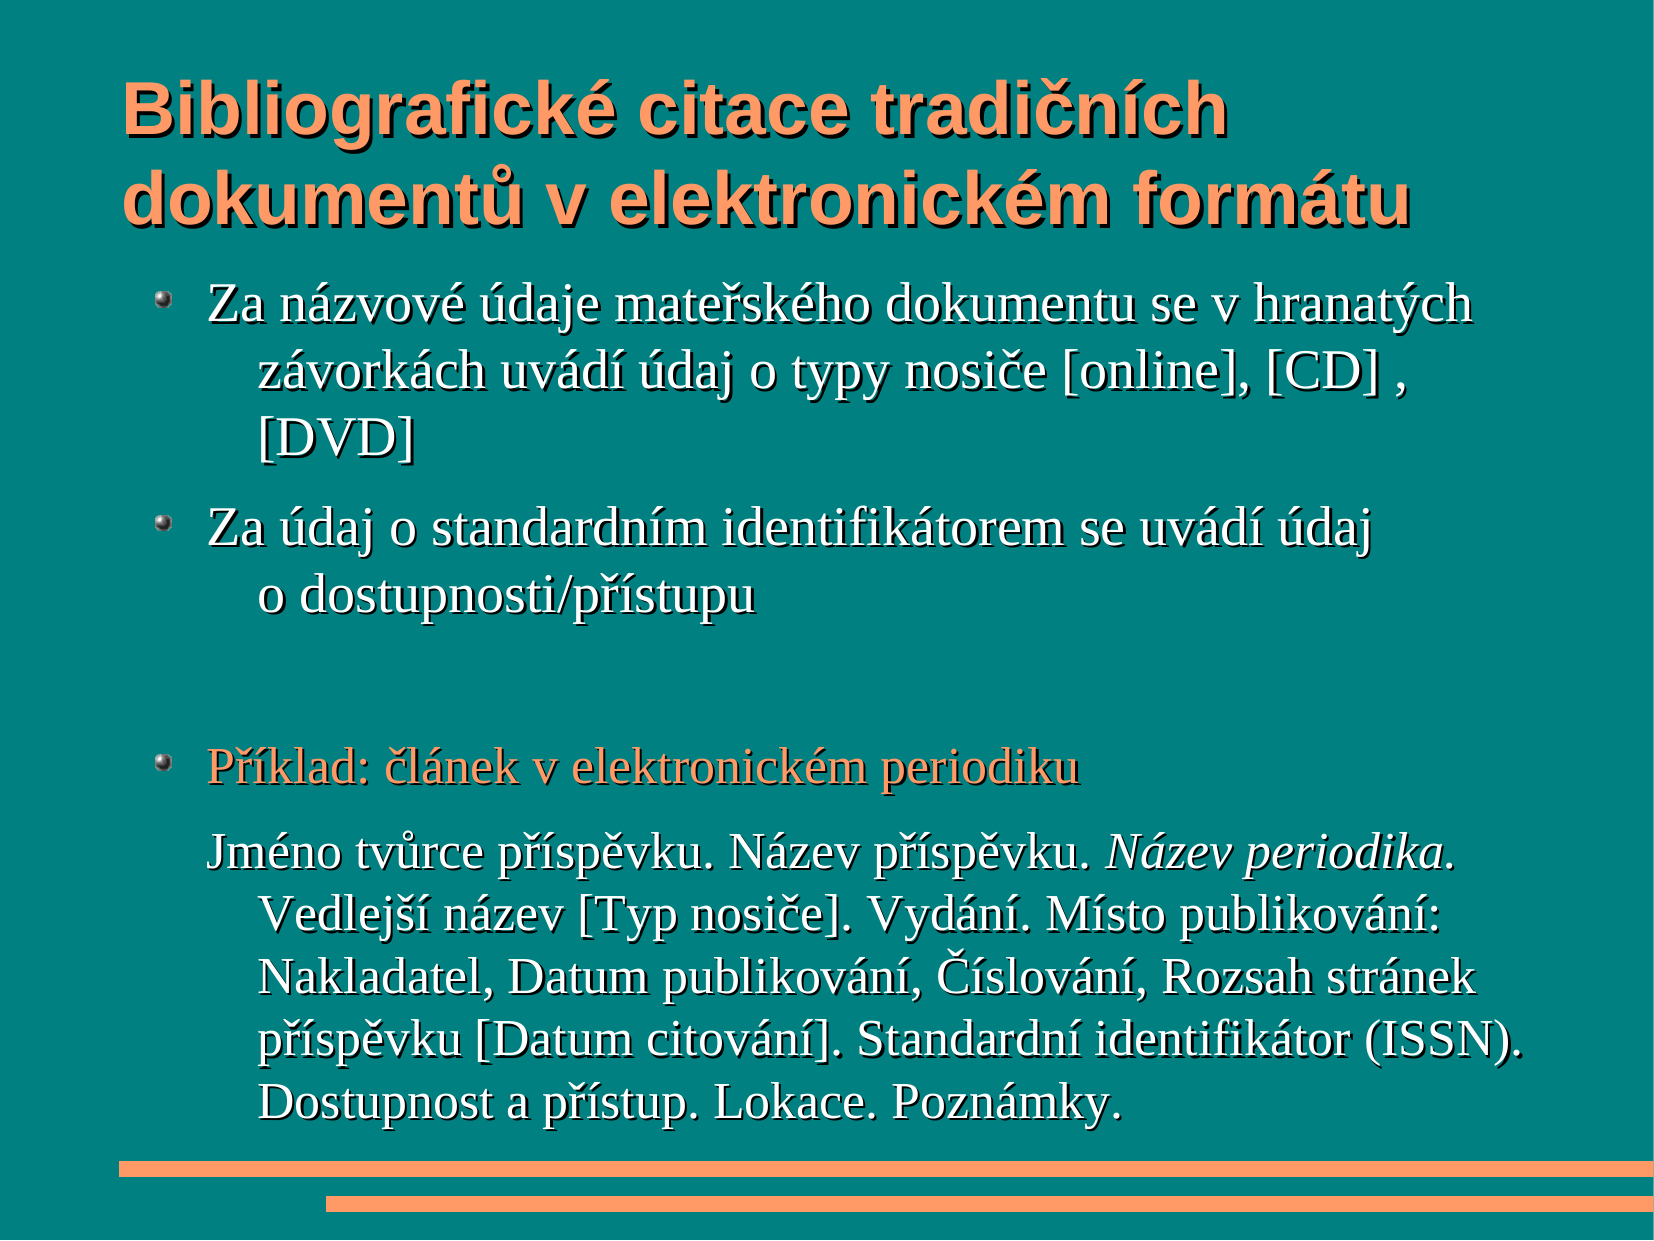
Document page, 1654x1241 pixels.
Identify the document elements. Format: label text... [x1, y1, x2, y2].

list Za názvové údaje mateřského dokumentu se v hranatých závorkách uvádí údaj o typy nosiče [online], [CD] ,[DVD] Za údaj o standardním identifikátorem se uvádí údaj o dostupnosti/přístupu Příklad: článek v elektronickém periodiku Jméno tvůrce příspěvku. Název příspěvku. Název periodika. Vedlejší název [Typ nosiče]. Vydání. Místo publikování: Nakladatel, Datum publikování, Číslování, Rozsah stránek příspěvku [Datum citování]. Standardní identifikátor (ISSN). Dostupnost a přístup. Lokace. Poznámky. [121, 265, 1561, 1132]
title Bibliografické citace tradičních dokumentů v elektronickém formátu [121, 46, 1534, 254]
